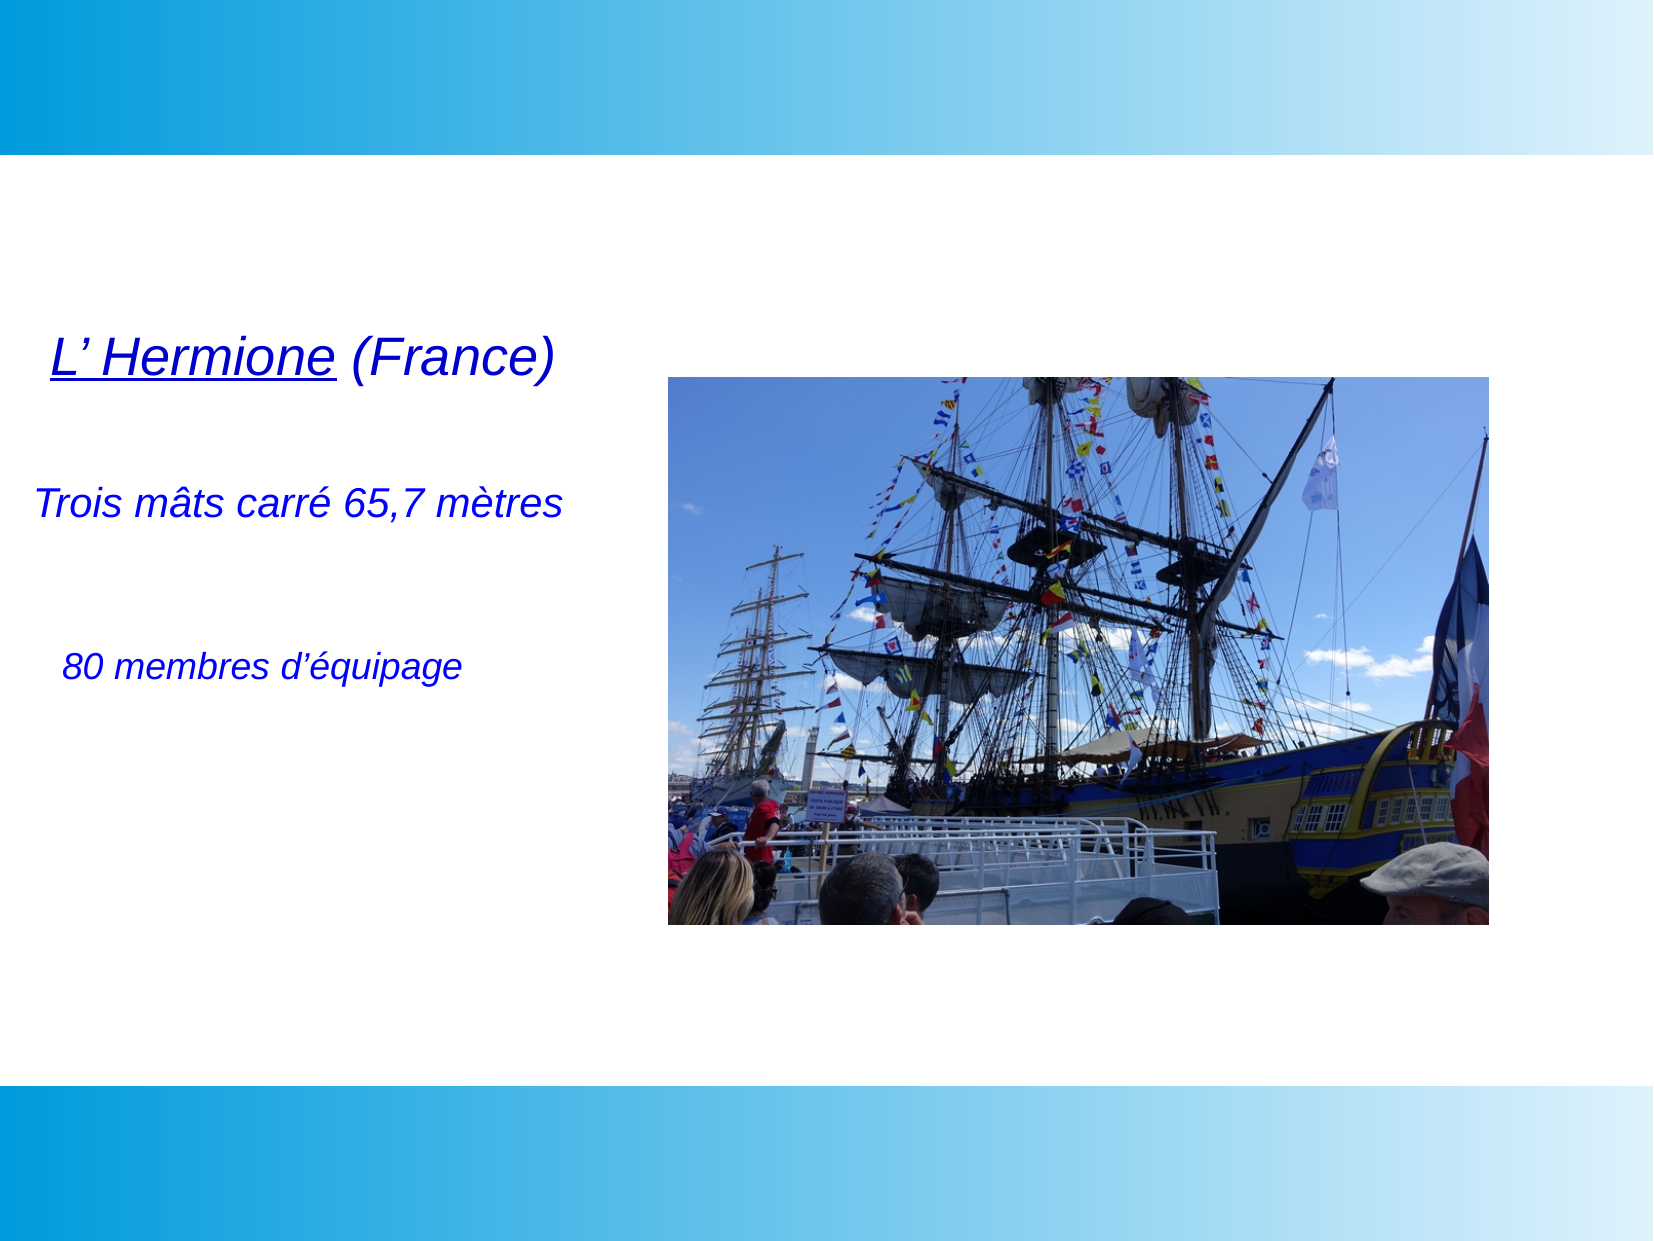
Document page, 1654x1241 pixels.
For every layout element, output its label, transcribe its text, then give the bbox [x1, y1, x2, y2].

text_box 80 membres d’équipage [47, 637, 478, 695]
text_box L’ Hermione (France) [35, 318, 591, 414]
picture [668, 377, 1489, 925]
text_box Trois mâts carré 65,7 mètres [18, 472, 579, 534]
